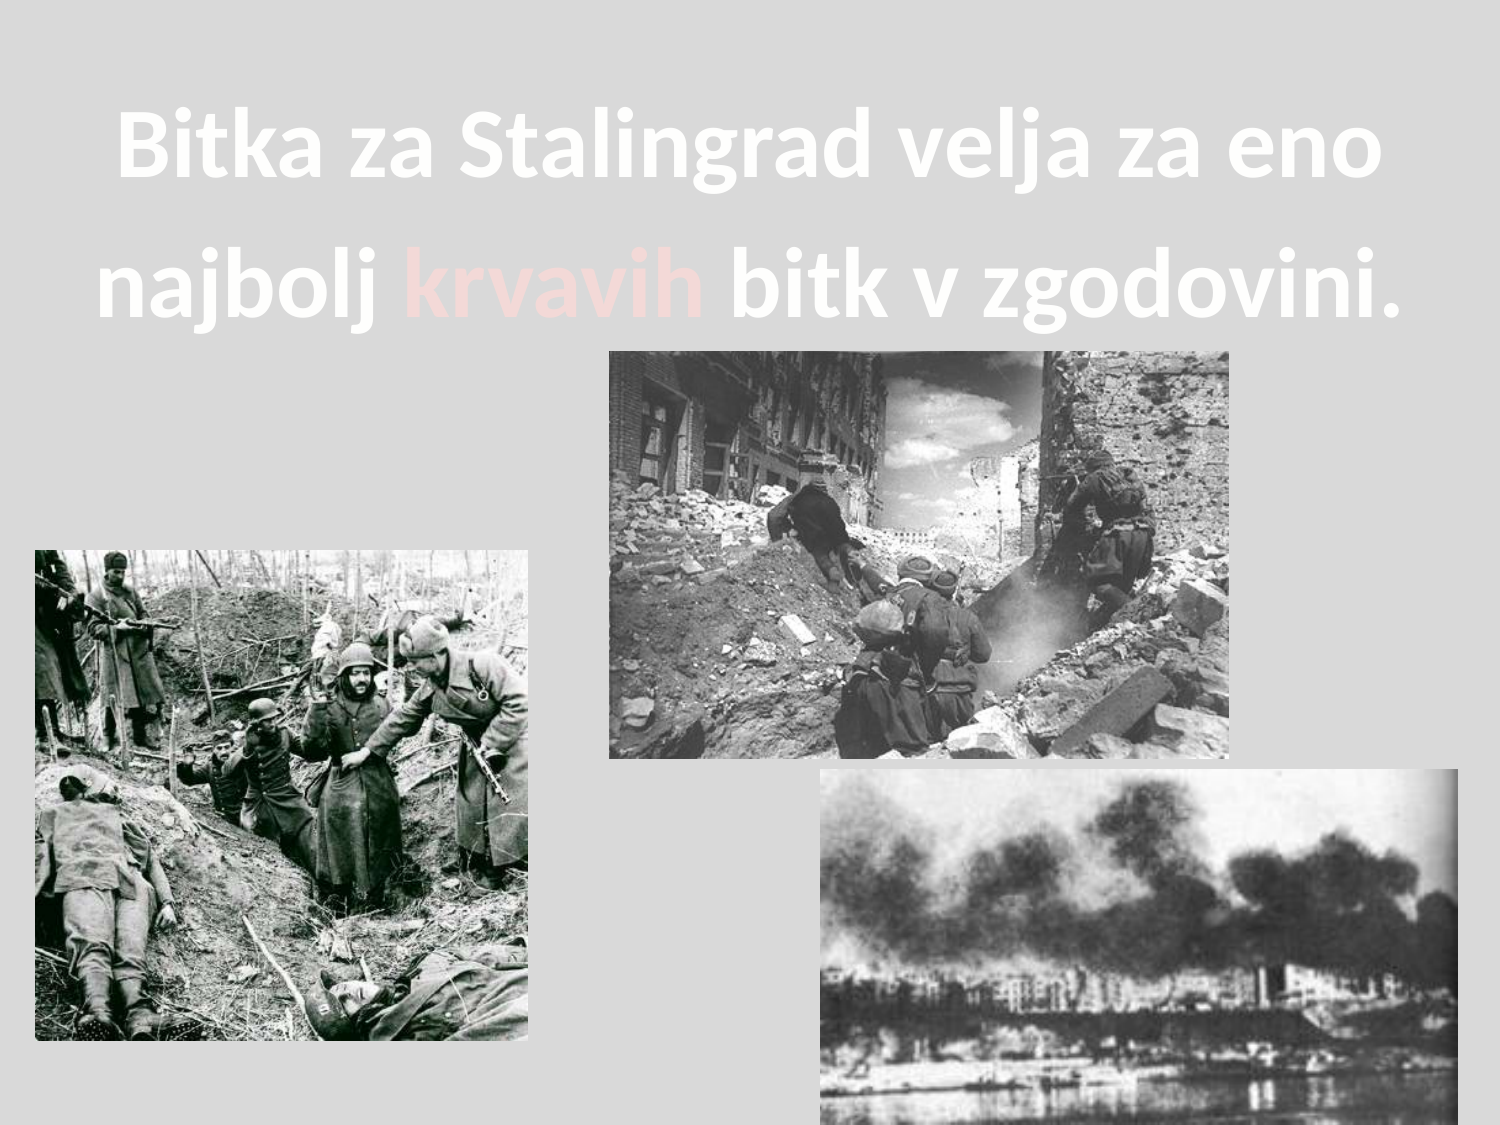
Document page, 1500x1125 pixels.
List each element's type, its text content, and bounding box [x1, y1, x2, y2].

picture [609, 351, 1229, 759]
picture [35, 550, 528, 1041]
list Bitka za Stalingrad velja za eno najbolj krvavih bitk v zgodovini. [0, 70, 1500, 1005]
picture [820, 769, 1458, 1125]
